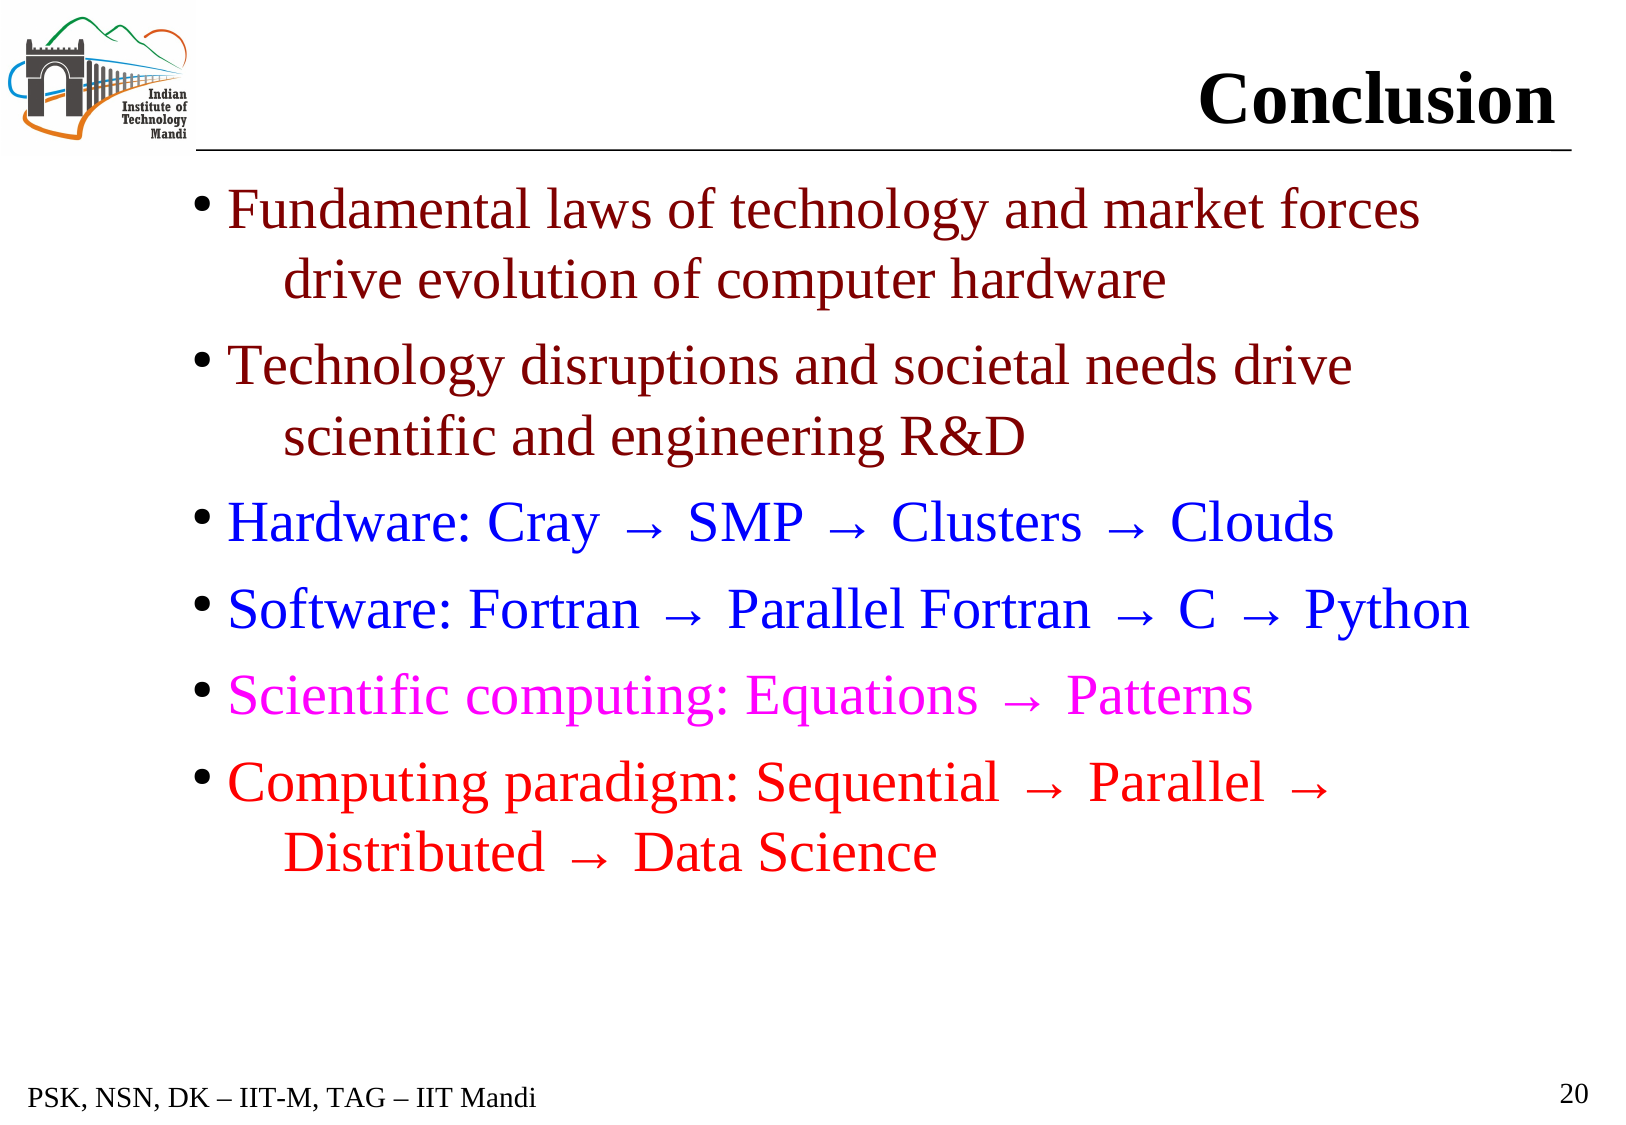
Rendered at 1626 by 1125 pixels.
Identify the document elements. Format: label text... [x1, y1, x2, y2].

picture [1, 0, 196, 156]
list Fundamental laws of technology and market forces drive evolution of computer hardware Technology disruptions and societal needs drive scientific and engineering R&D Hardware: Cray → SMP → Clusters → Clouds Software: Fortran → Parallel Fortran → C → Python Scientific computing: Equations → Patterns Computing paradigm: Sequential → Parallel → Distributed → Data Science [177, 162, 1489, 1025]
title Conclusion [67, 29, 1571, 158]
